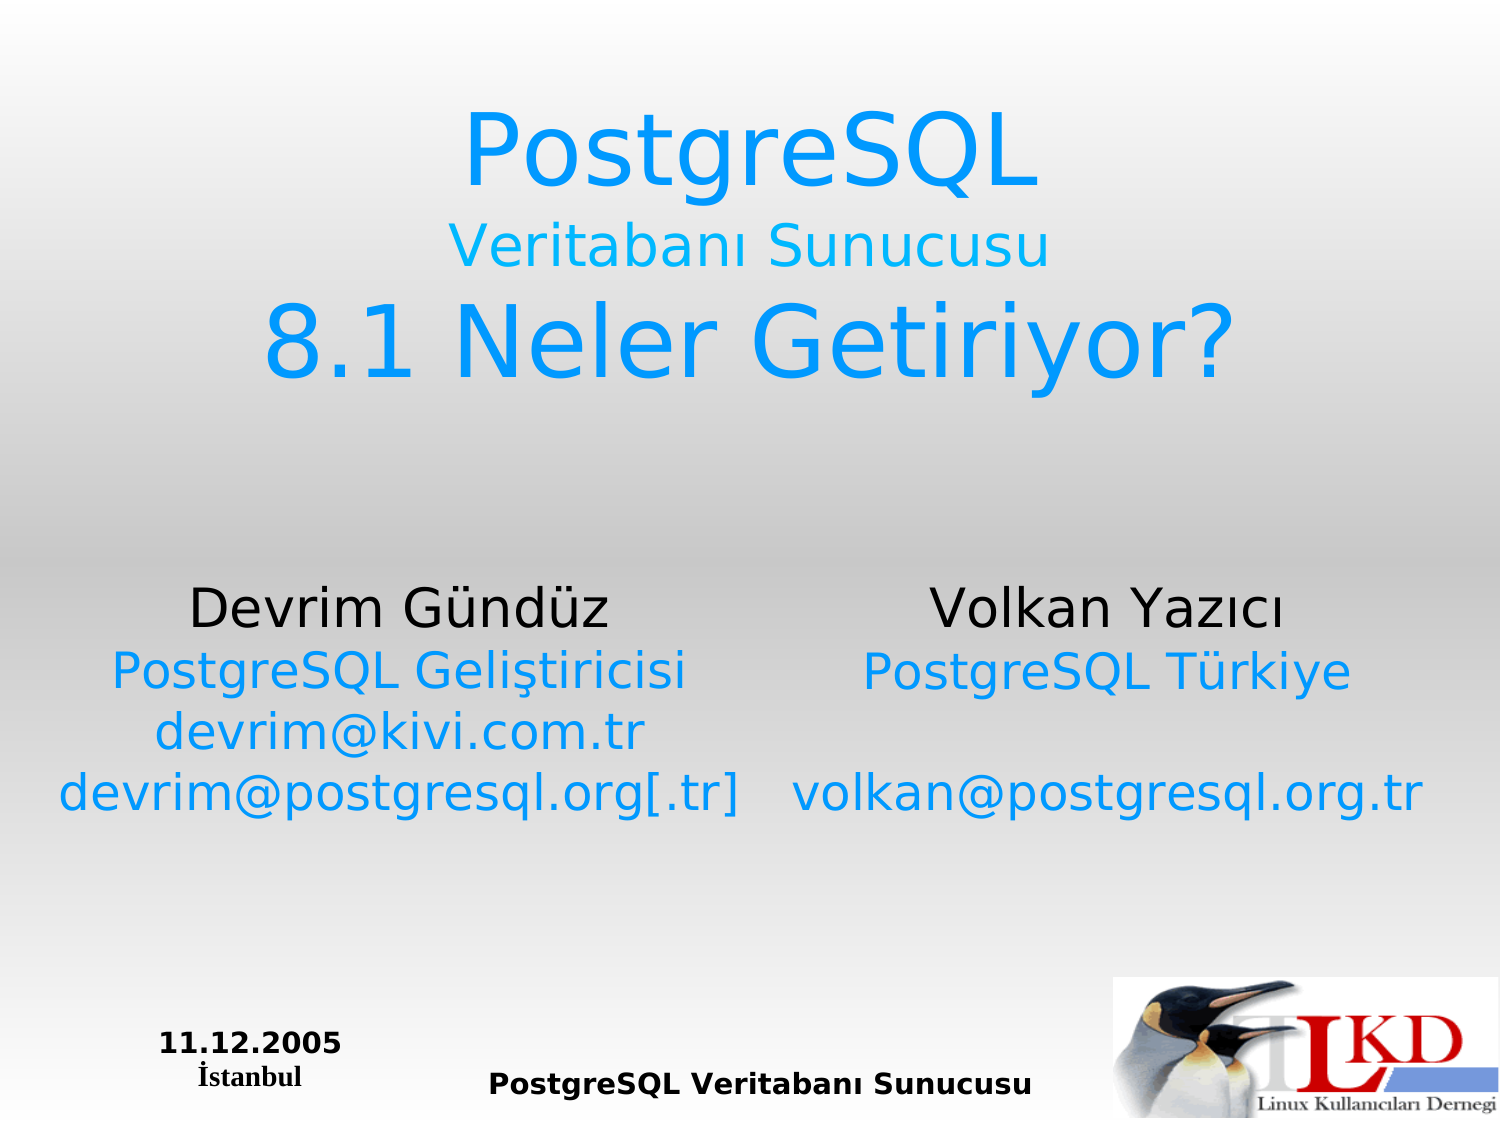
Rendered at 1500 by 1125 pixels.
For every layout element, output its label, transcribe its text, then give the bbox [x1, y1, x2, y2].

text_box Devrim Gündüz PostgreSQL Geliştiricisi devrim@kivi.com.tr devrim@postgresql.org[.tr] [58, 574, 741, 820]
picture [1113, 977, 1499, 1118]
text_box Volkan Yazıcı PostgreSQL Türkiye volkan@postgresql.org.tr [791, 574, 1424, 820]
text_box PostgreSQL Veritabanı Sunucusu 8.1 Neler Getiriyor? [0, 88, 1500, 403]
